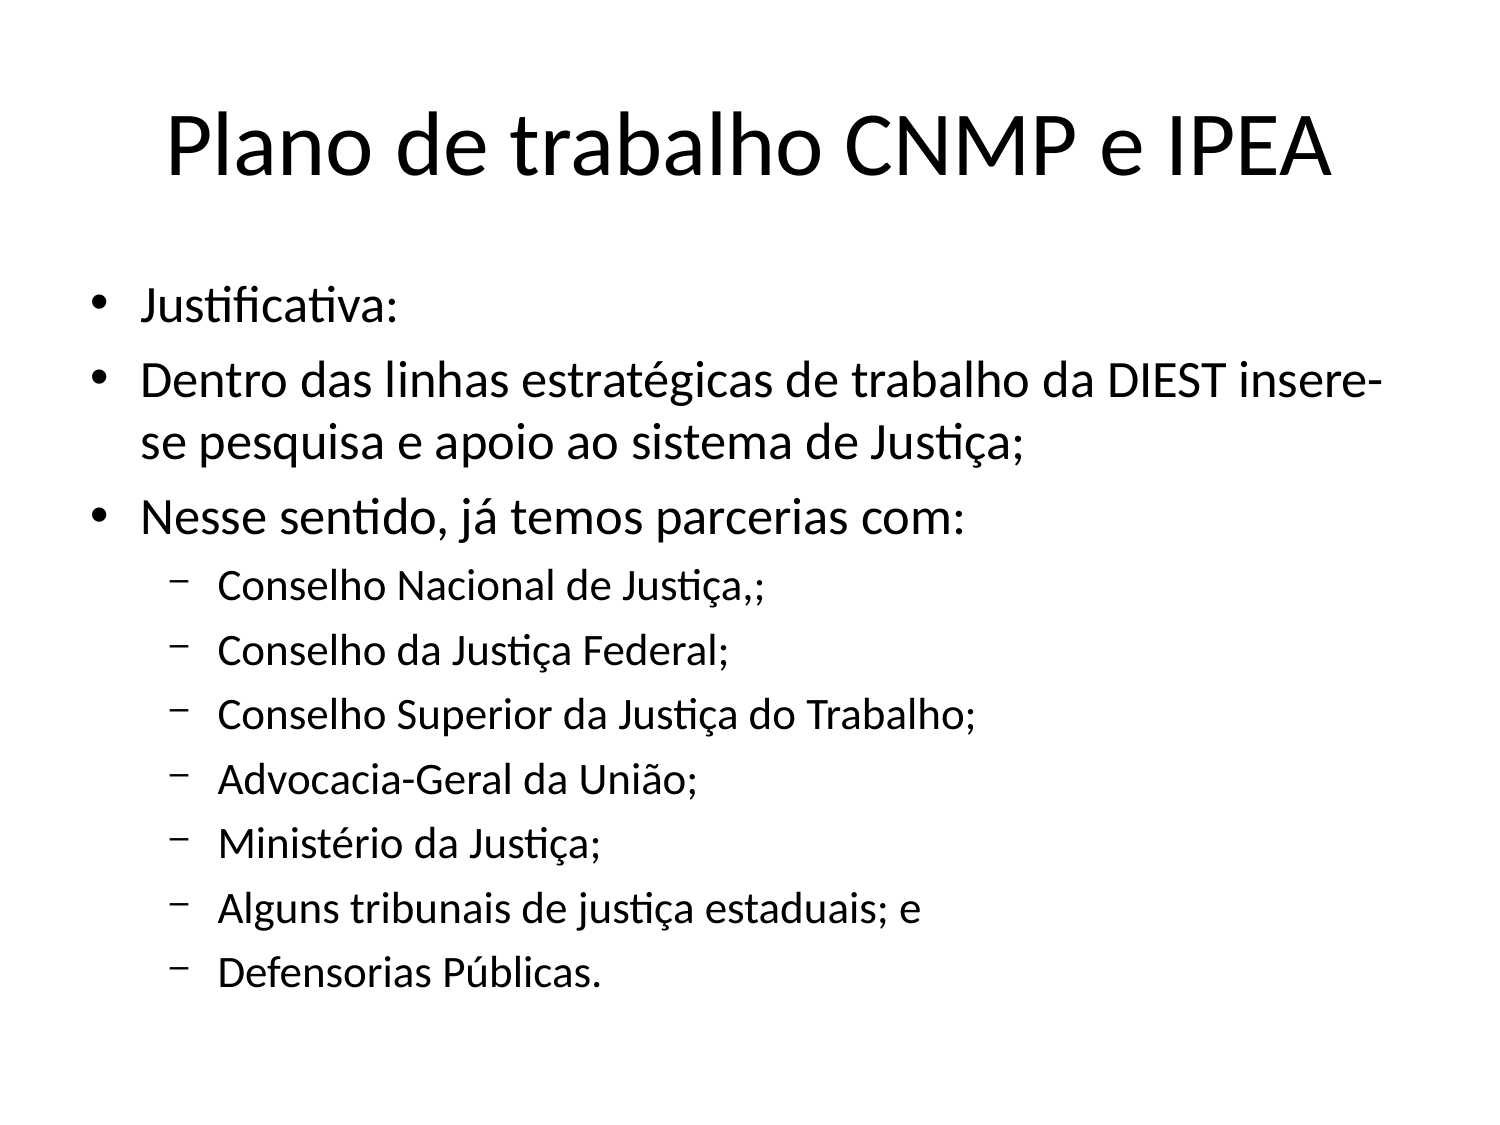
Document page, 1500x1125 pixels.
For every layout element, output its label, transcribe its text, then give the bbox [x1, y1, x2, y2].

list Justificativa: Dentro das linhas estratégicas de trabalho da DIEST insere-se pesquisa e apoio ao sistema de Justiça; Nesse sentido, já temos parcerias com: Conselho Nacional de Justiça,; Conselho da Justiça Federal; Conselho Superior da Justiça do Trabalho; Advocacia-Geral da União; Ministério da Justiça; Alguns tribunais de justiça estaduais; e Defensorias Públicas. [75, 262, 1425, 1005]
title Plano de trabalho CNMP e IPEA [75, 45, 1425, 233]
